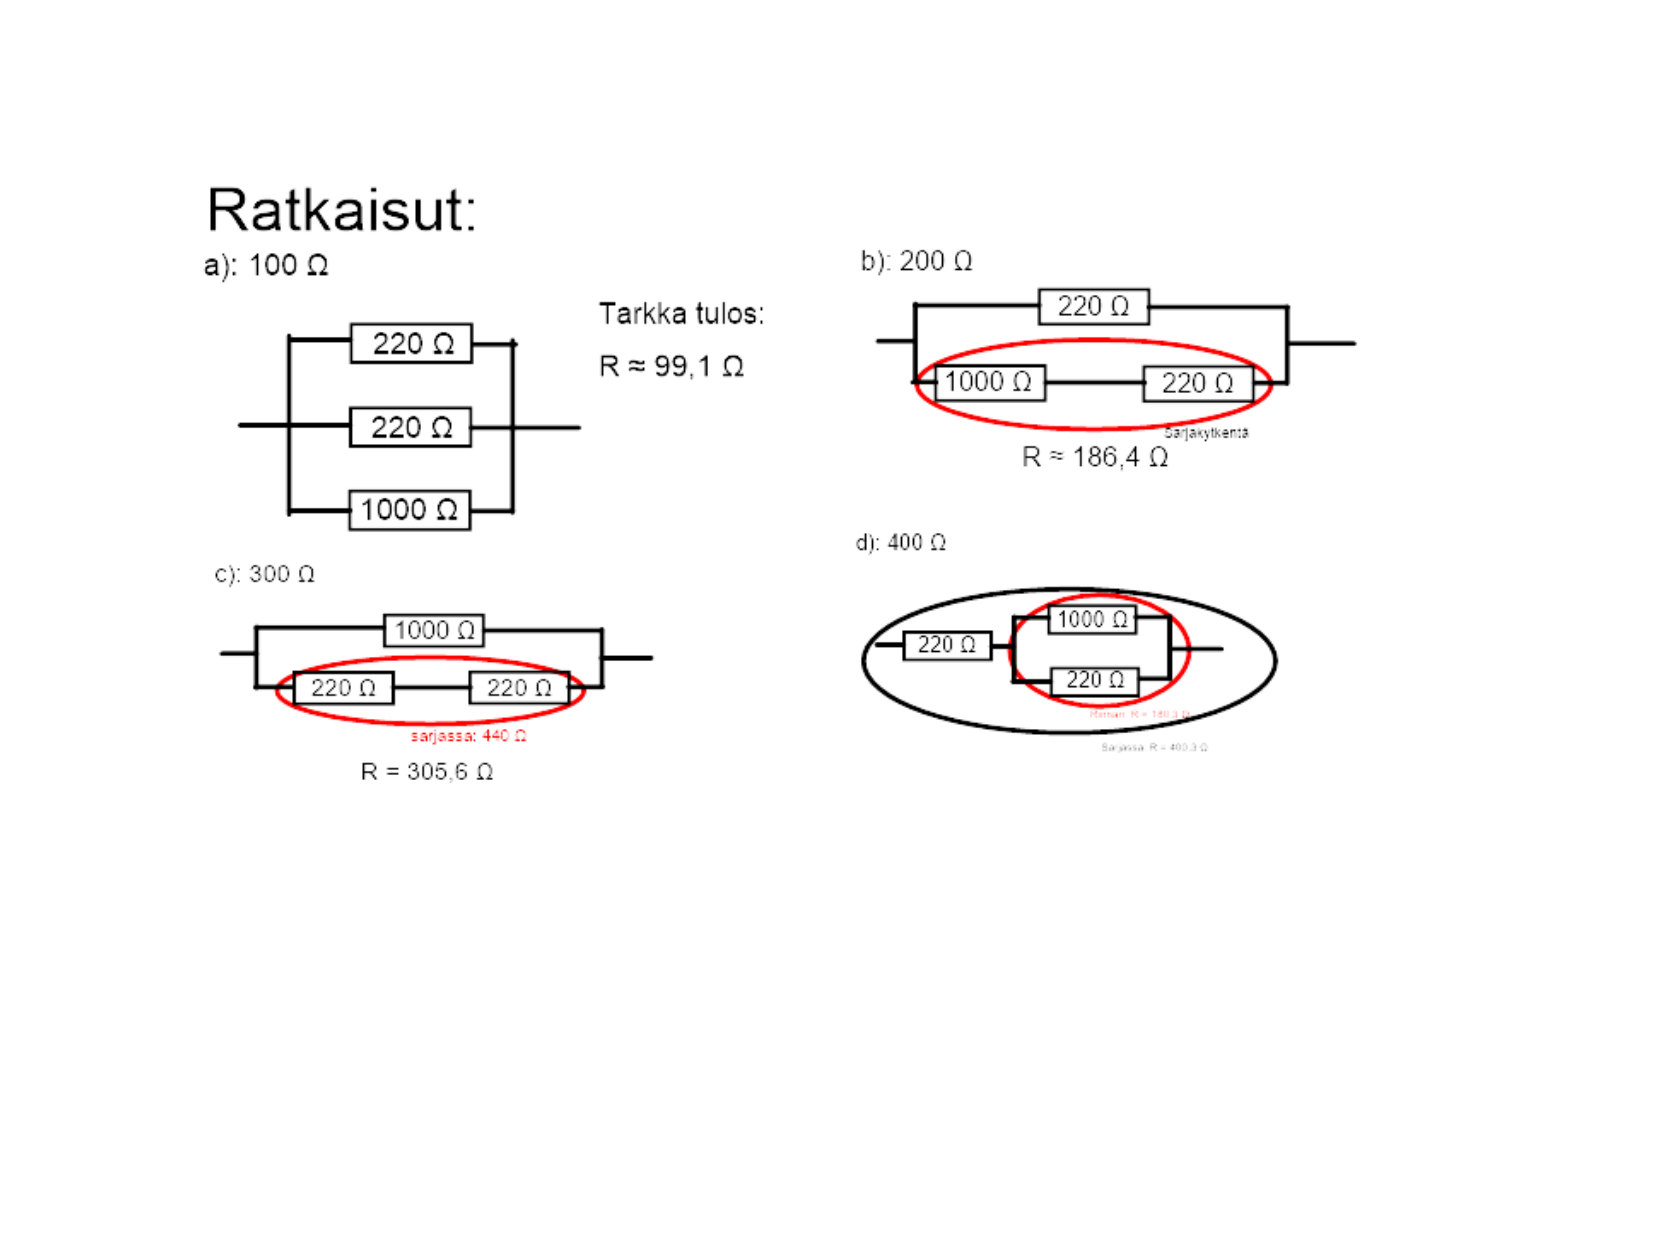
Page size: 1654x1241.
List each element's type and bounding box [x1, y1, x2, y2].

picture [139, 125, 1429, 851]
